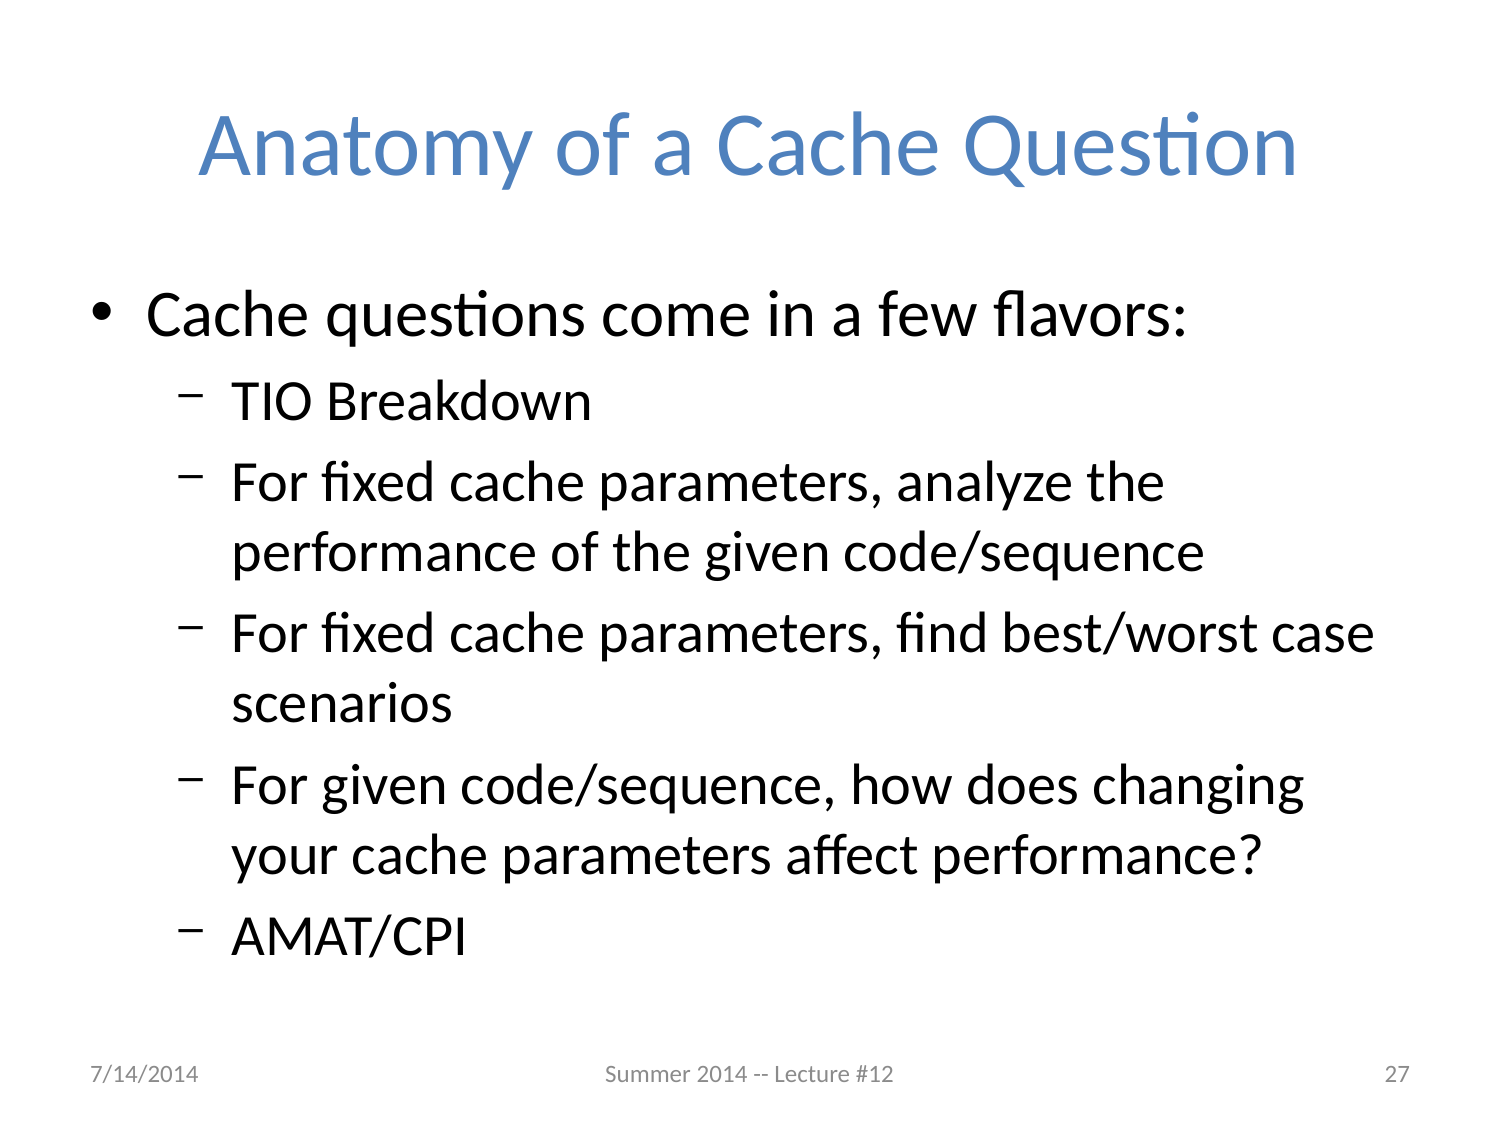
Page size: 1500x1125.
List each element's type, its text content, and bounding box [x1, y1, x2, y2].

slide_number 7/14/2014 [75, 1042, 425, 1103]
list Cache questions come in a few flavors: TIO Breakdown For fixed cache parameters, analyze the performance of the given code/sequence For fixed cache parameters, find best/worst case scenarios For given code/sequence, how does changing your cache parameters affect performance? AMAT/CPI [75, 262, 1425, 1073]
footer Summer 2014 -- Lecture #12 [512, 1042, 988, 1103]
slide_number <number> [1074, 1042, 1425, 1103]
title Anatomy of a Cache Question [75, 45, 1425, 233]
